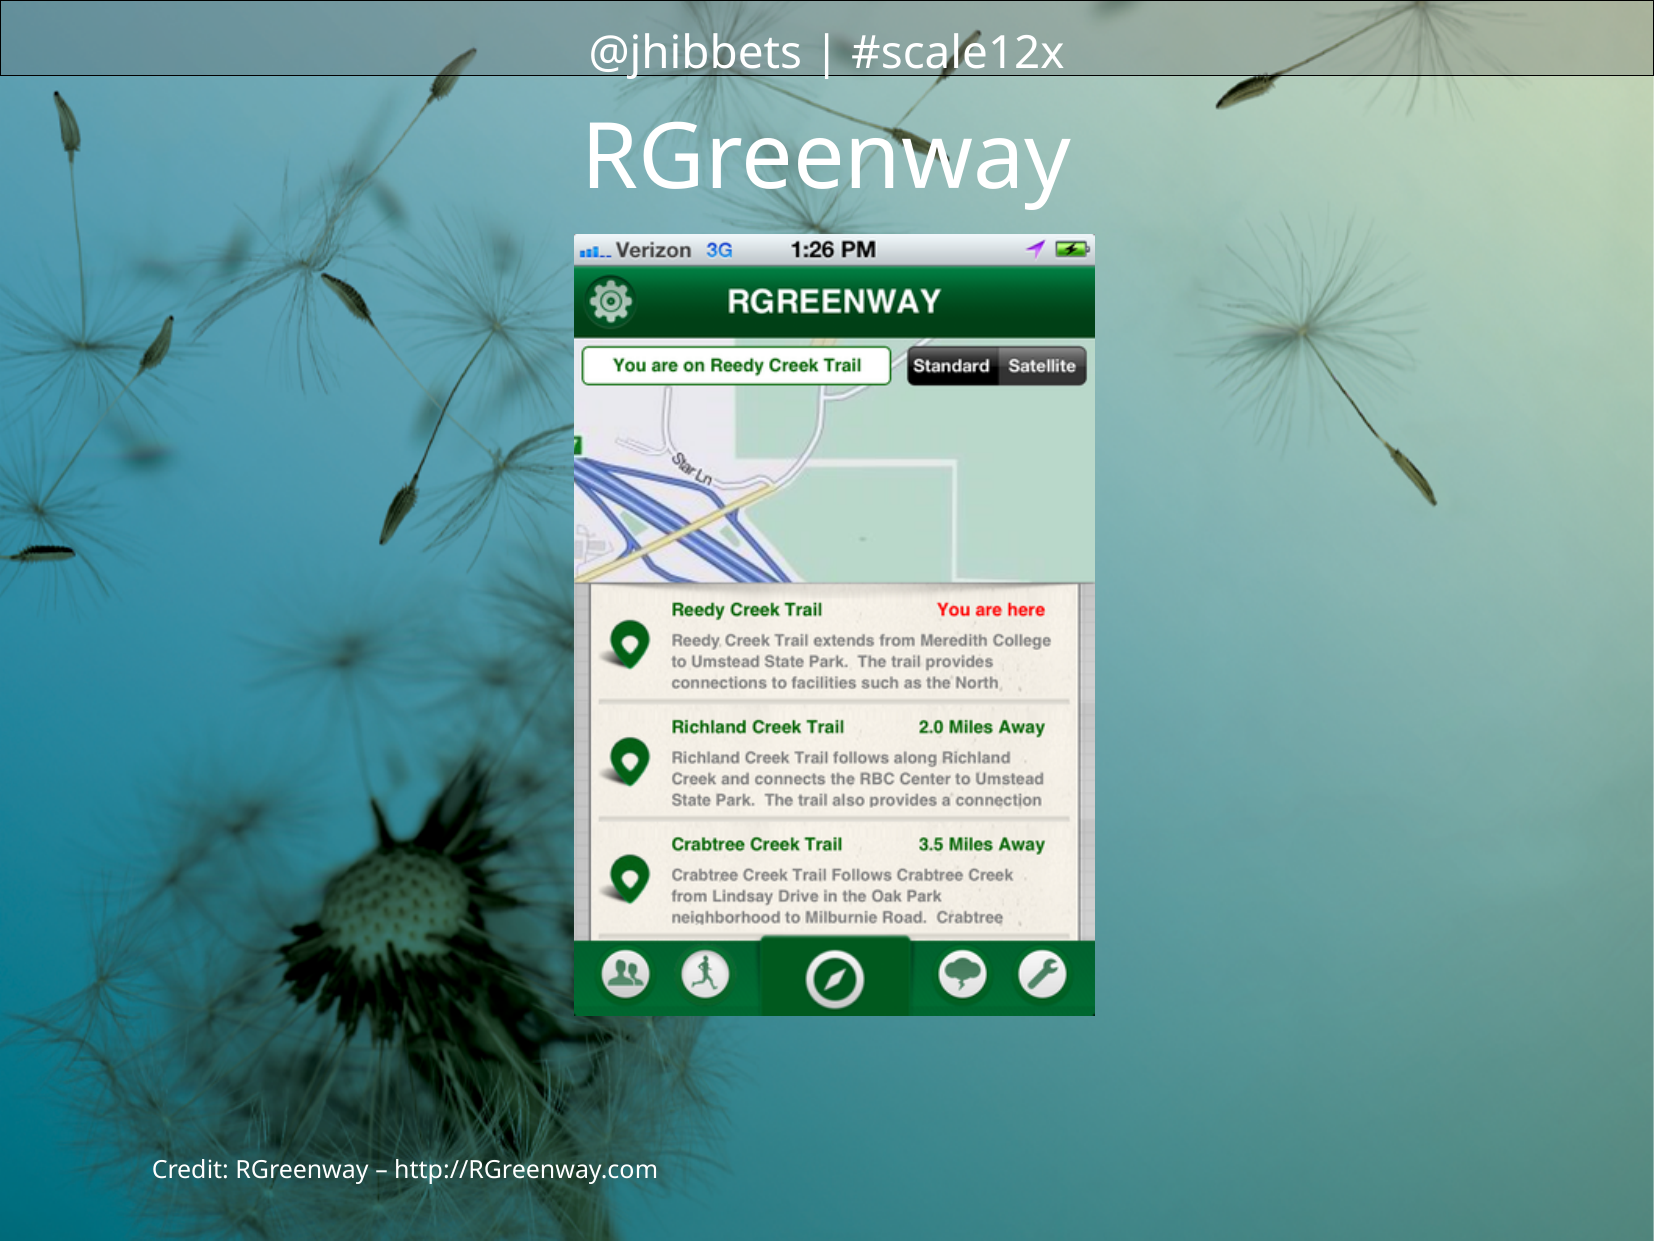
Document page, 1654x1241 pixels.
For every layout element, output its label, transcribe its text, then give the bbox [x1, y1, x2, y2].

title RGreenway [82, 49, 1571, 257]
text_box Credit: RGreenway – http://RGreenway.com [137, 1144, 687, 1188]
picture [0, 76, 1654, 1241]
